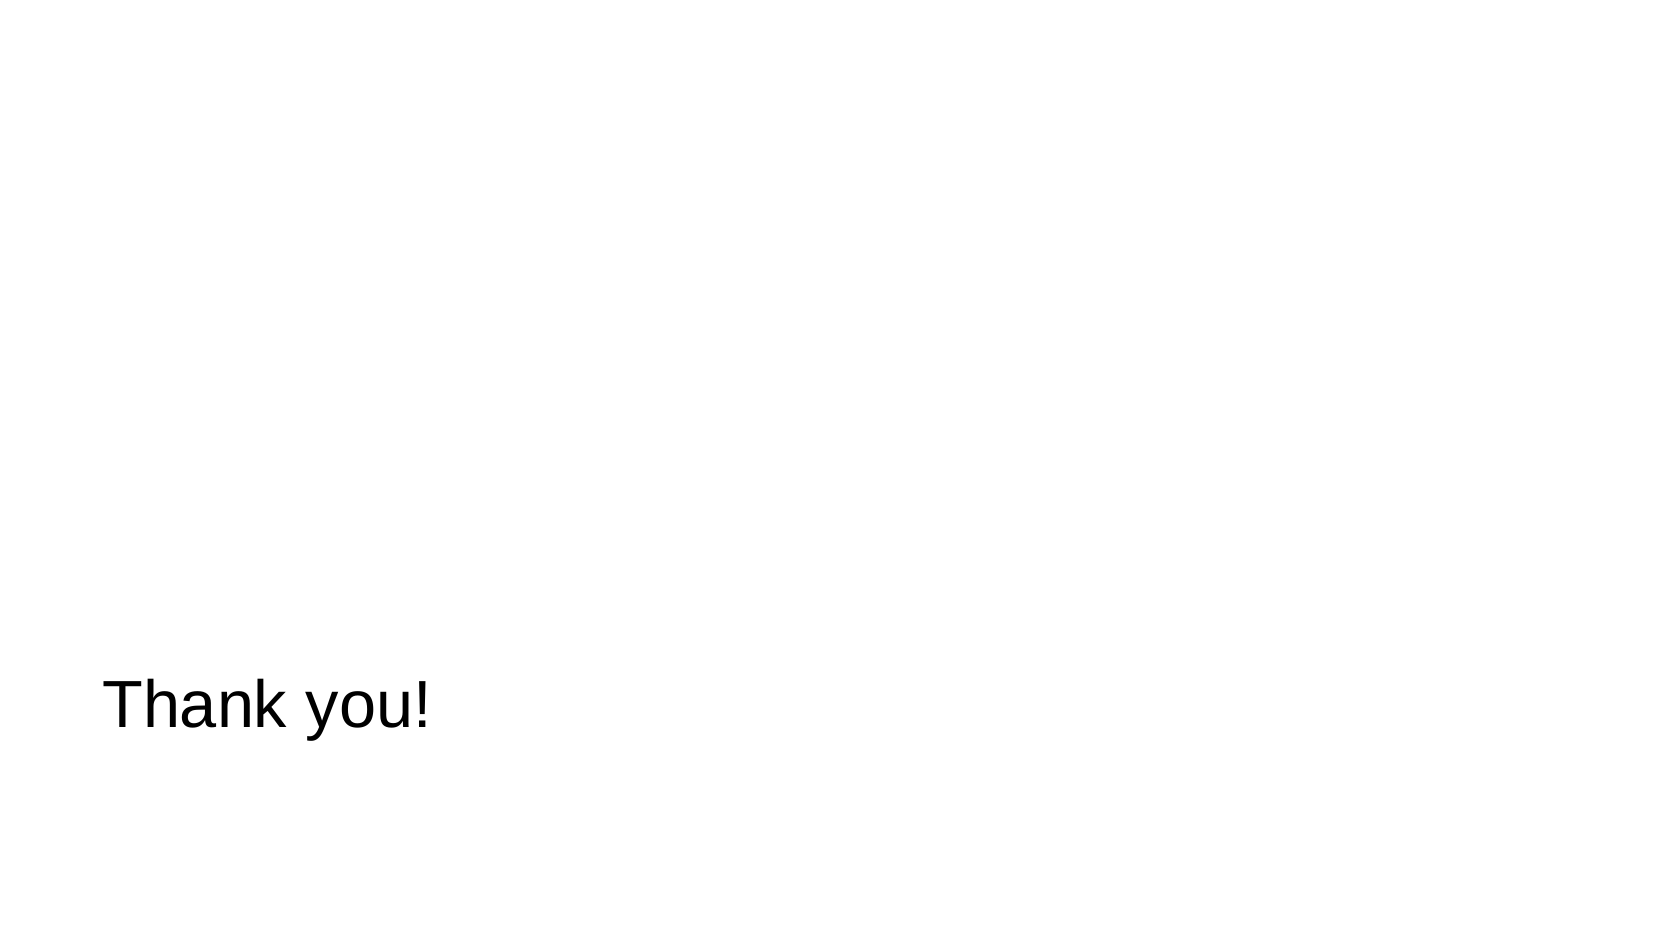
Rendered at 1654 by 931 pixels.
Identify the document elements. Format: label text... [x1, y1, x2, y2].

title Thank you! [102, 280, 1397, 749]
